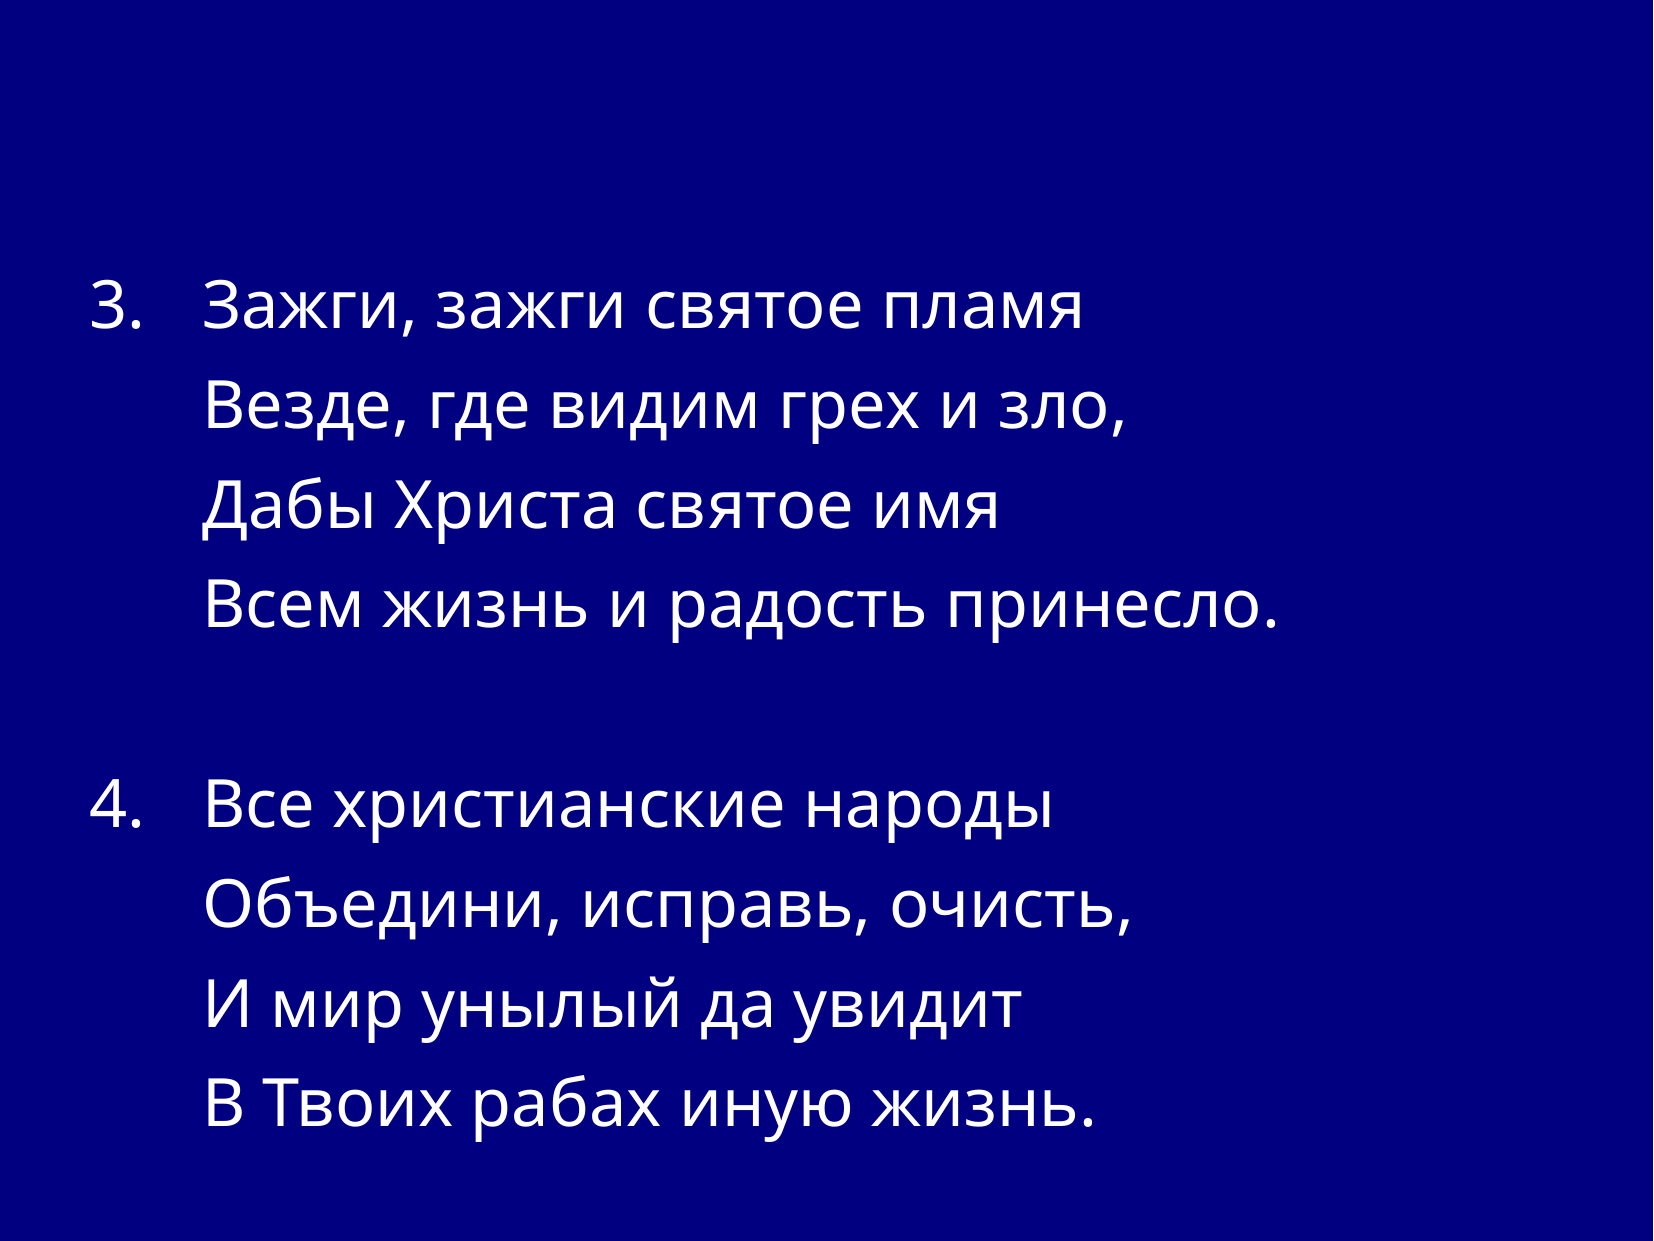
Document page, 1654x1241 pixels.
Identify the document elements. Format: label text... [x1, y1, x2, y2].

text_box 3. Зажги, зажги святое пламя Везде, где видим грех и зло, Дабы Христа святое имя Всем жизнь и радость принесло. 4. Все христианские народы Объедини, исправь, очисть, И мир унылый да увидит В Твоих рабах иную жизнь. [75, 150, 1576, 1163]
